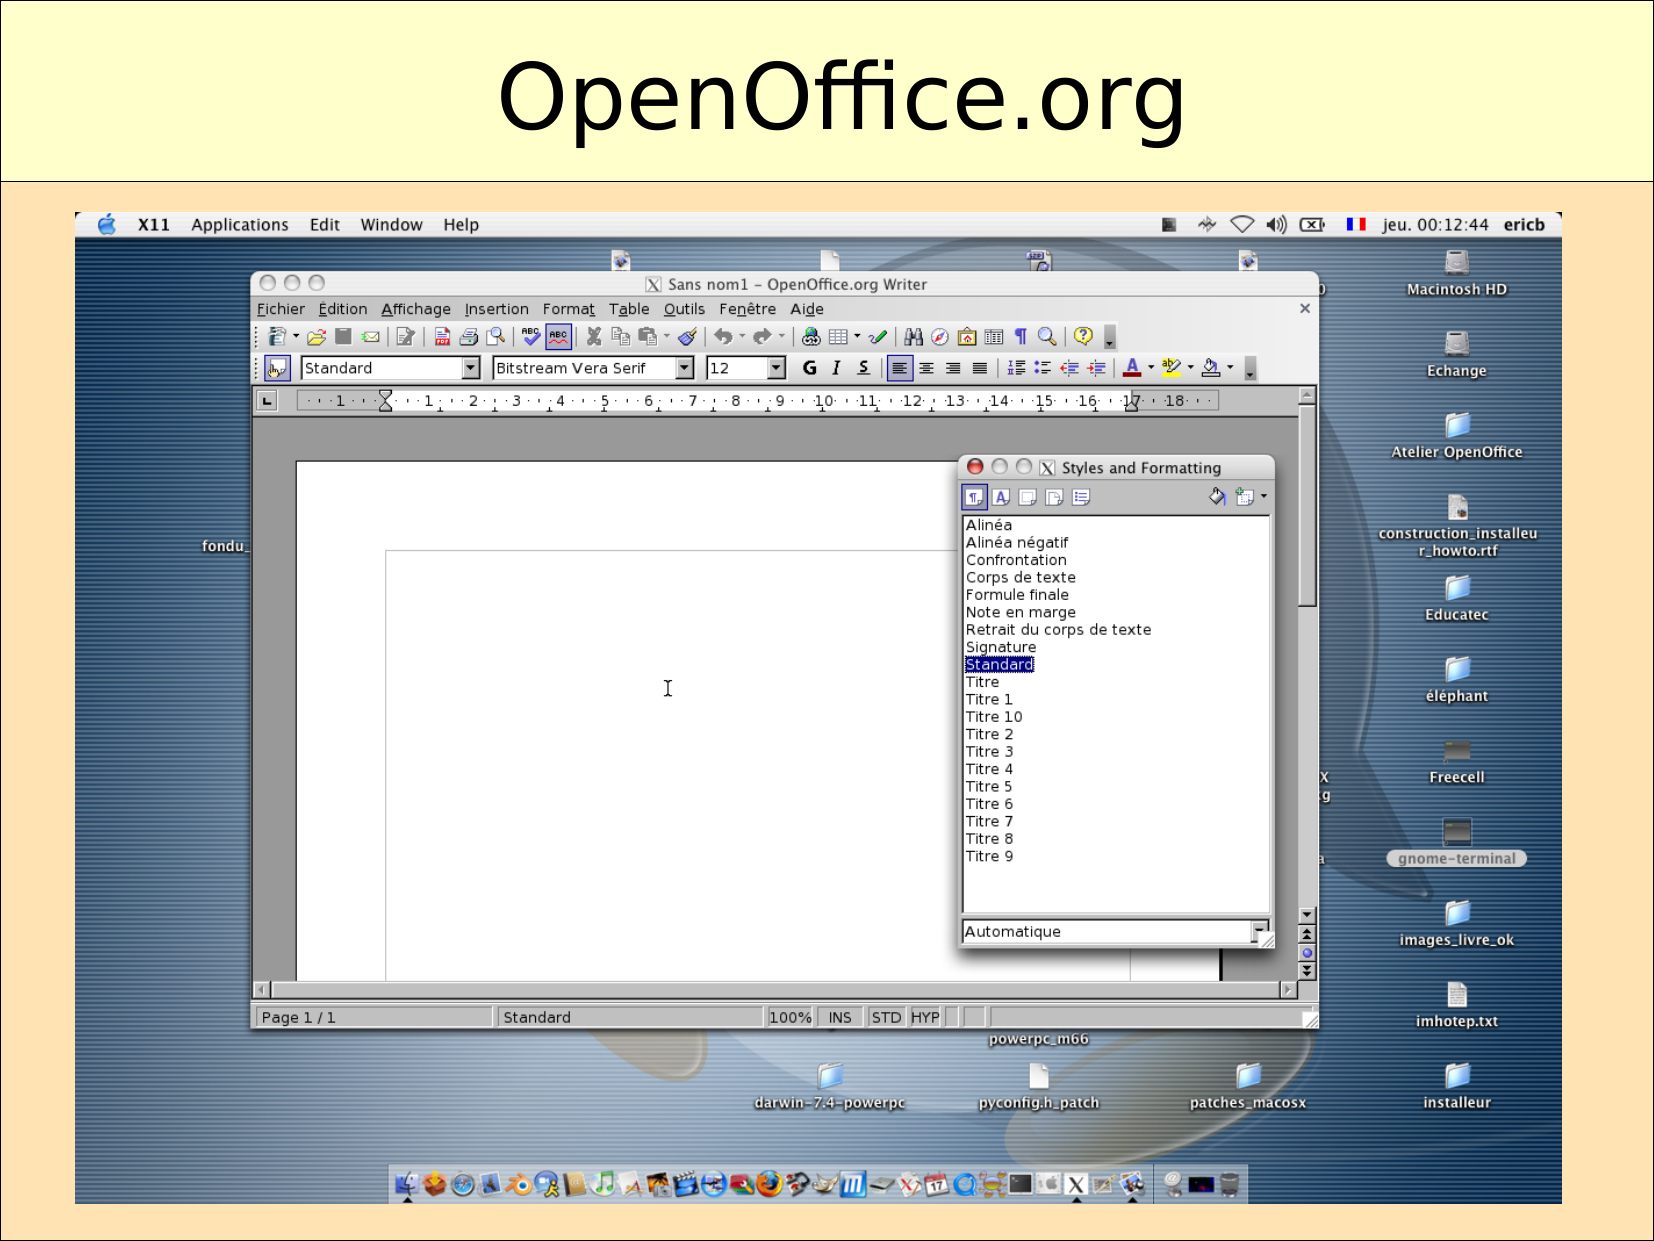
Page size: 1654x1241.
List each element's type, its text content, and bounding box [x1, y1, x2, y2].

title OpenOffice.org [135, 43, 1552, 151]
picture [75, 212, 1562, 1204]
